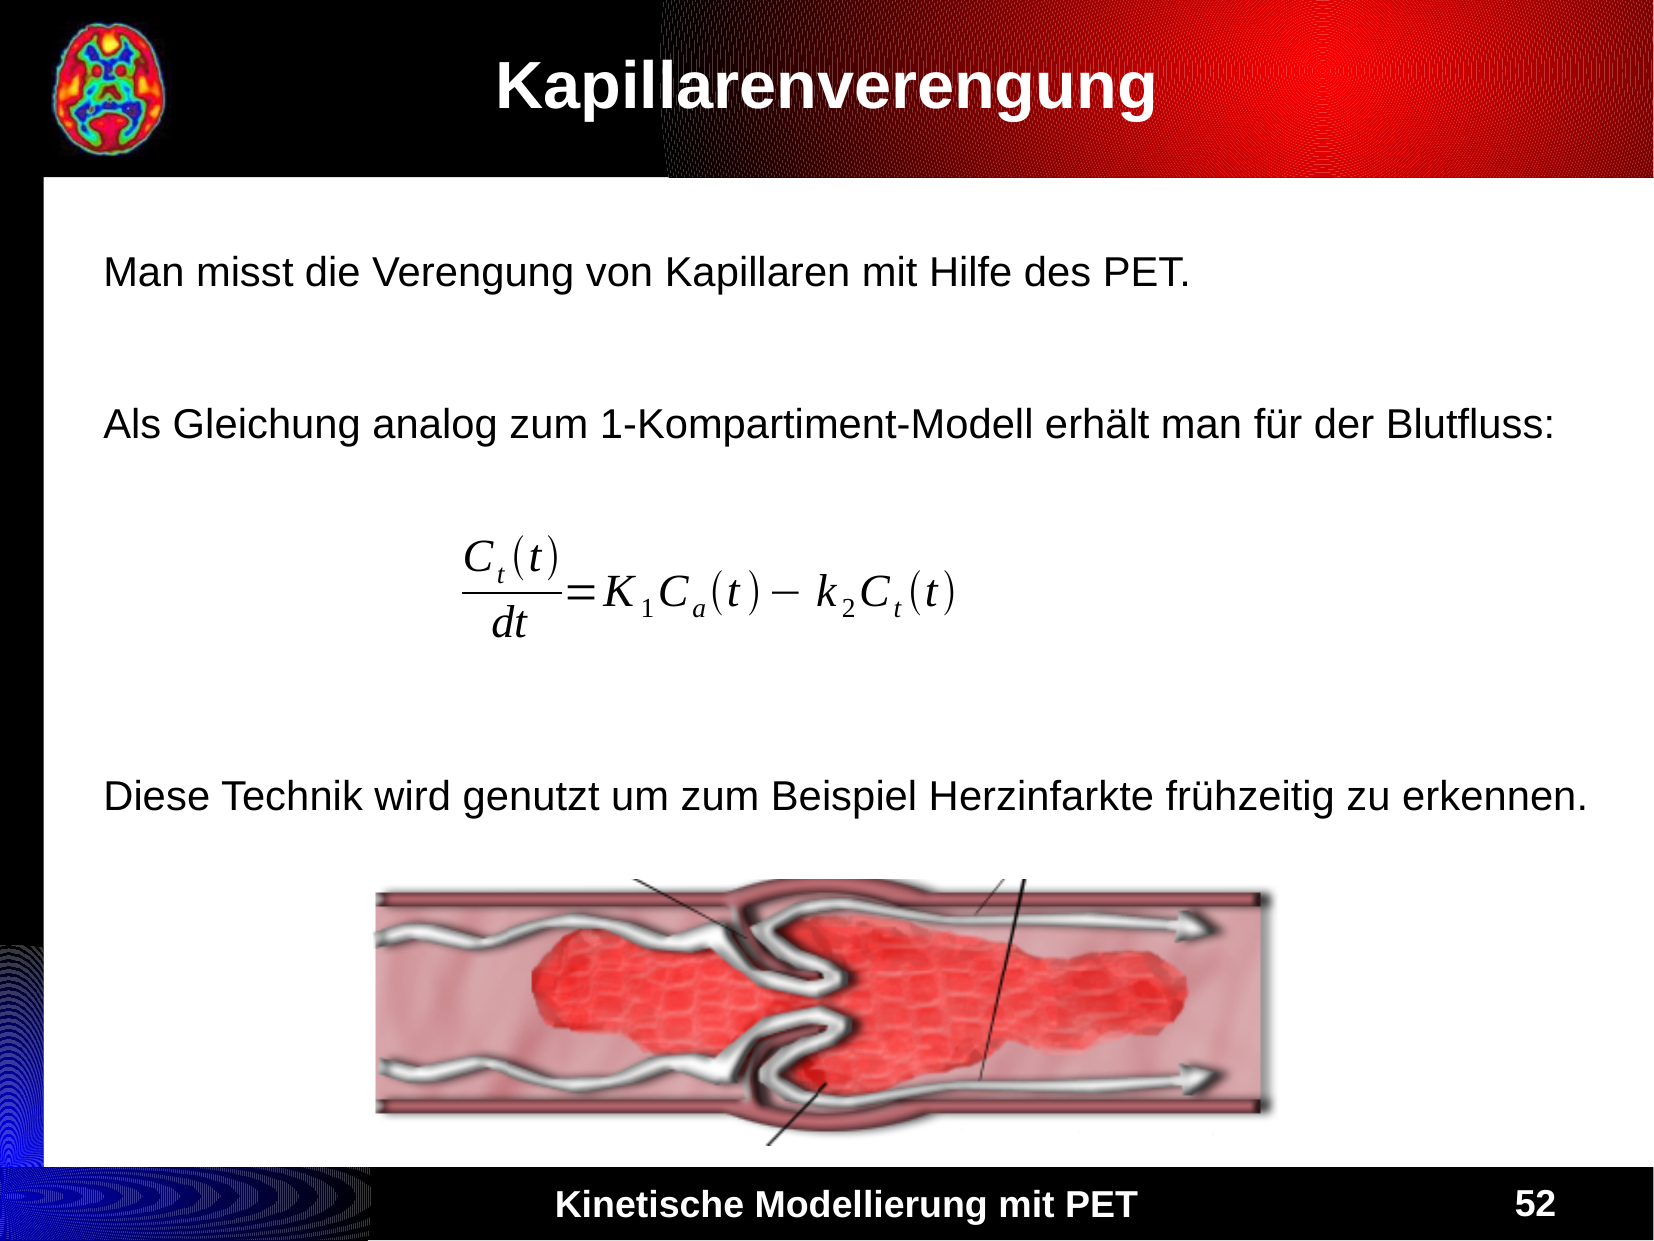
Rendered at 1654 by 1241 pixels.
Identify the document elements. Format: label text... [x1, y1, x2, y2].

text_box Als Gleichung analog zum 1-Kompartiment-Modell erhält man für der Blutfluss: [88, 393, 1625, 456]
title Kapillarenverengung [115, 11, 1539, 160]
text_box 55 [1422, 1175, 1649, 1234]
text_box Diese Technik wird genutzt um zum Beispiel Herzinfarkte frühzeitig zu erkennen. [88, 765, 1625, 827]
text_box [0, 0, 1654, 1241]
picture [51, 17, 115, 160]
text_box Kinetische Modellierung mit PET [512, 1176, 1182, 1235]
chart [448, 531, 968, 650]
picture [354, 879, 1299, 1146]
text_box Man misst die Verengung von Kapillaren mit Hilfe des PET. [88, 241, 1565, 350]
